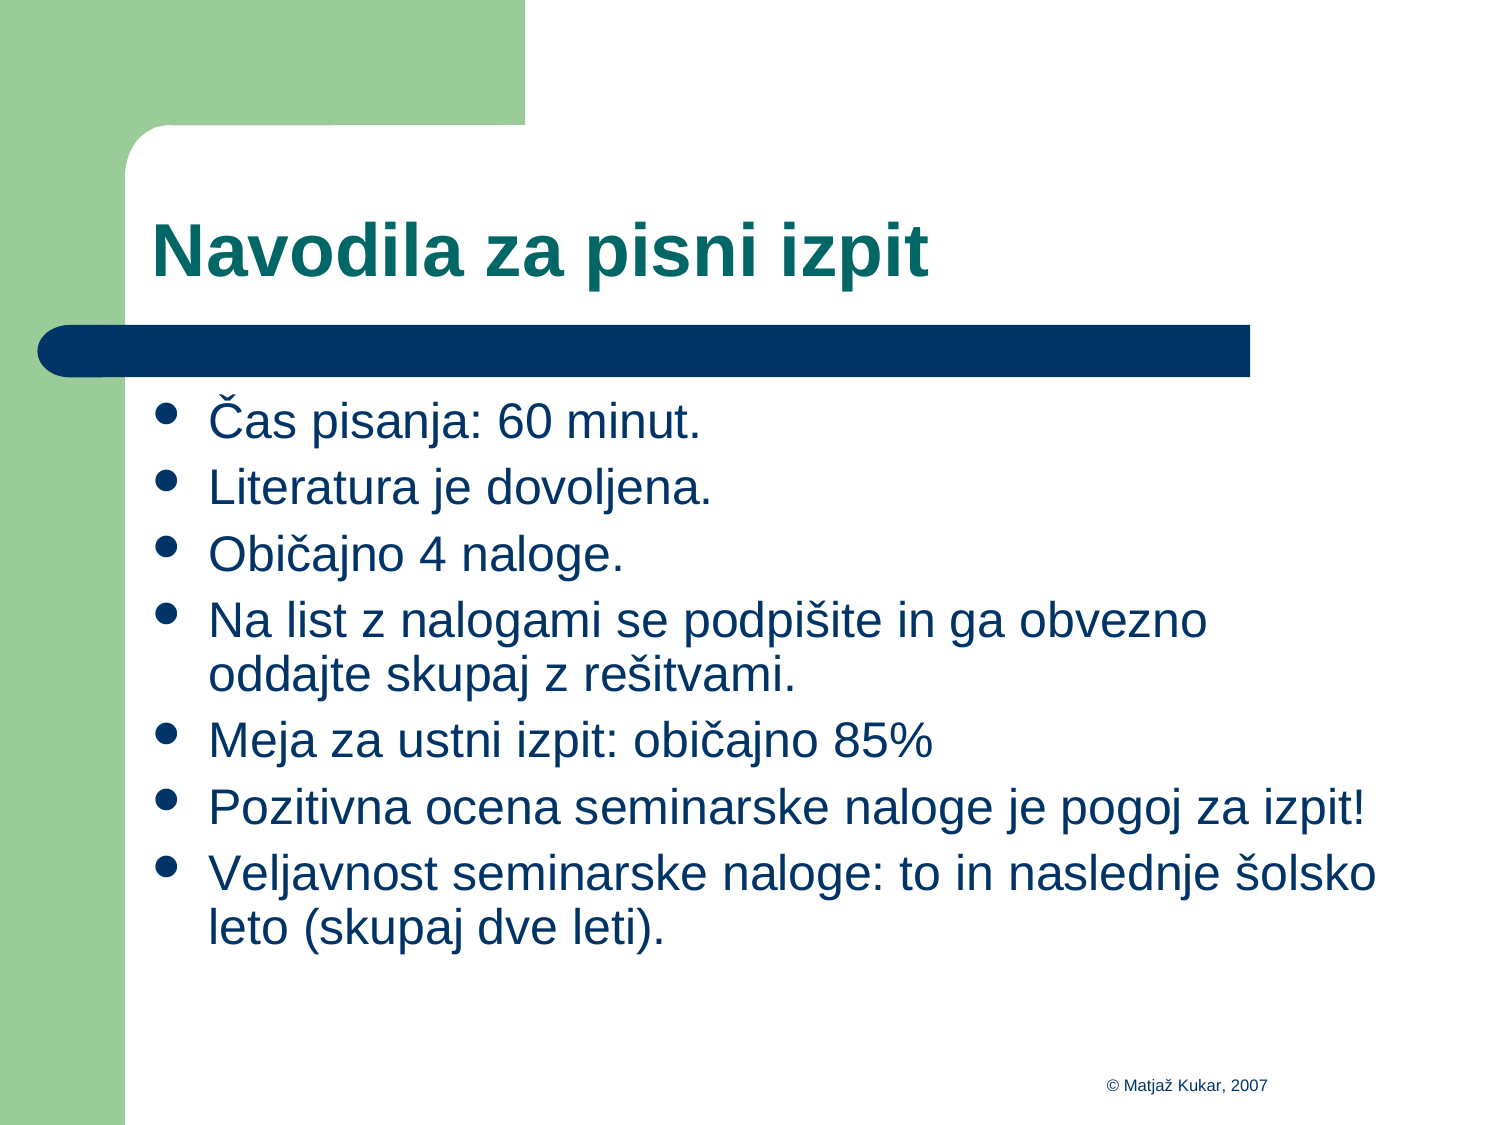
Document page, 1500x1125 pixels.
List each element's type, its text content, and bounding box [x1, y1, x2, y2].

title Navodila za pisni izpit [136, 136, 1414, 301]
list Čas pisanja: 60 minut. Literatura je dovoljena. Običajno 4 naloge. Na list z nalogami se podpišite in ga obvezno oddajte skupaj z rešitvami. Meja za ustni izpit: običajno 85% Pozitivna ocena seminarske naloge je pogoj za izpit! Veljavnost seminarske naloge: to in naslednje šolsko leto (skupaj dve leti). [137, 387, 1400, 999]
text_box © Matjaž Kukar, 2007 [949, 1025, 1426, 1103]
